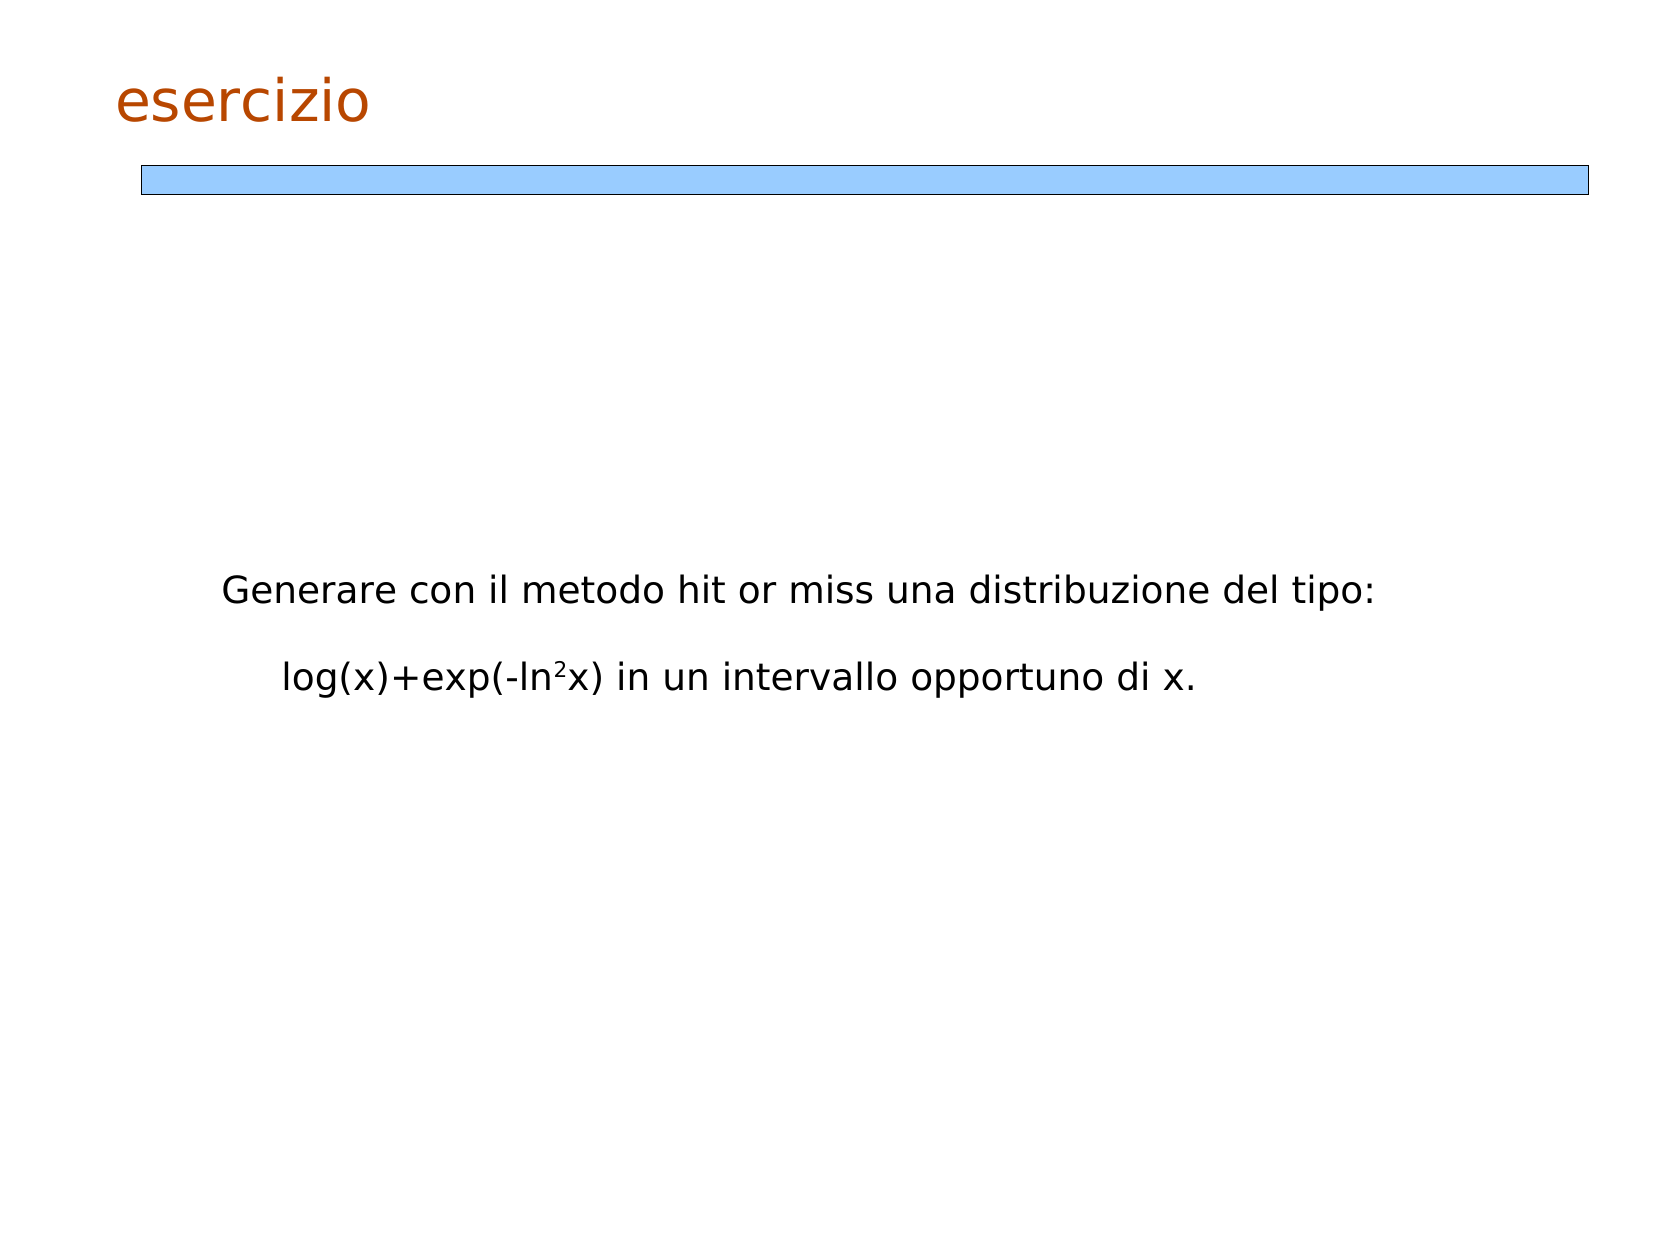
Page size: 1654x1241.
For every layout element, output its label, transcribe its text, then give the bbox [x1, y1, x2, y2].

text_box Generare con il metodo hit or miss una distribuzione del tipo: log(x)+exp(-ln2x) in un intervallo opportuno di x. [206, 561, 1654, 707]
text_box esercizio [100, 59, 1282, 143]
